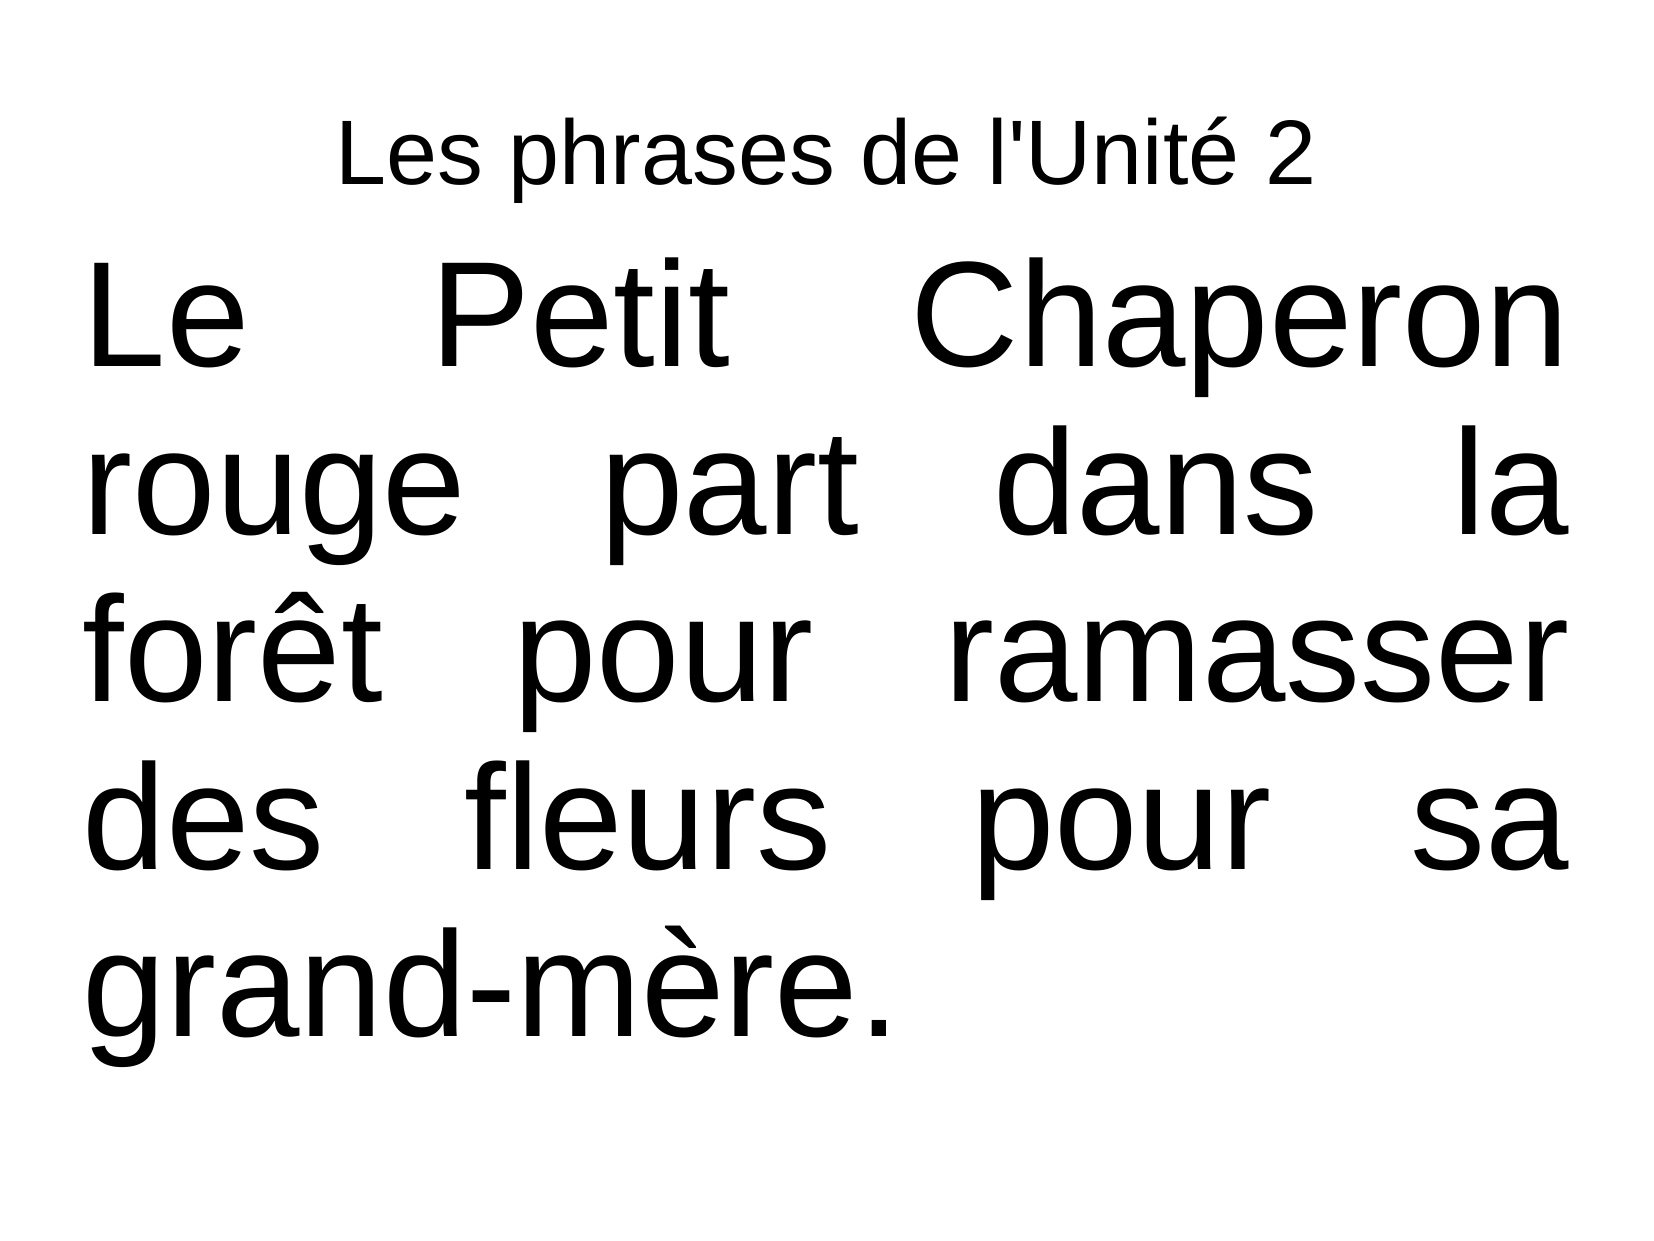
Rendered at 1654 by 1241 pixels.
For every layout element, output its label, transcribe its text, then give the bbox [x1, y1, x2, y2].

subtitle Le Petit Chaperon rouge part dans la forêt pour ramasser des fleurs pour sa grand-mère. [82, 229, 1571, 1070]
title Les phrases de l'Unité 2 [82, 49, 1571, 229]
